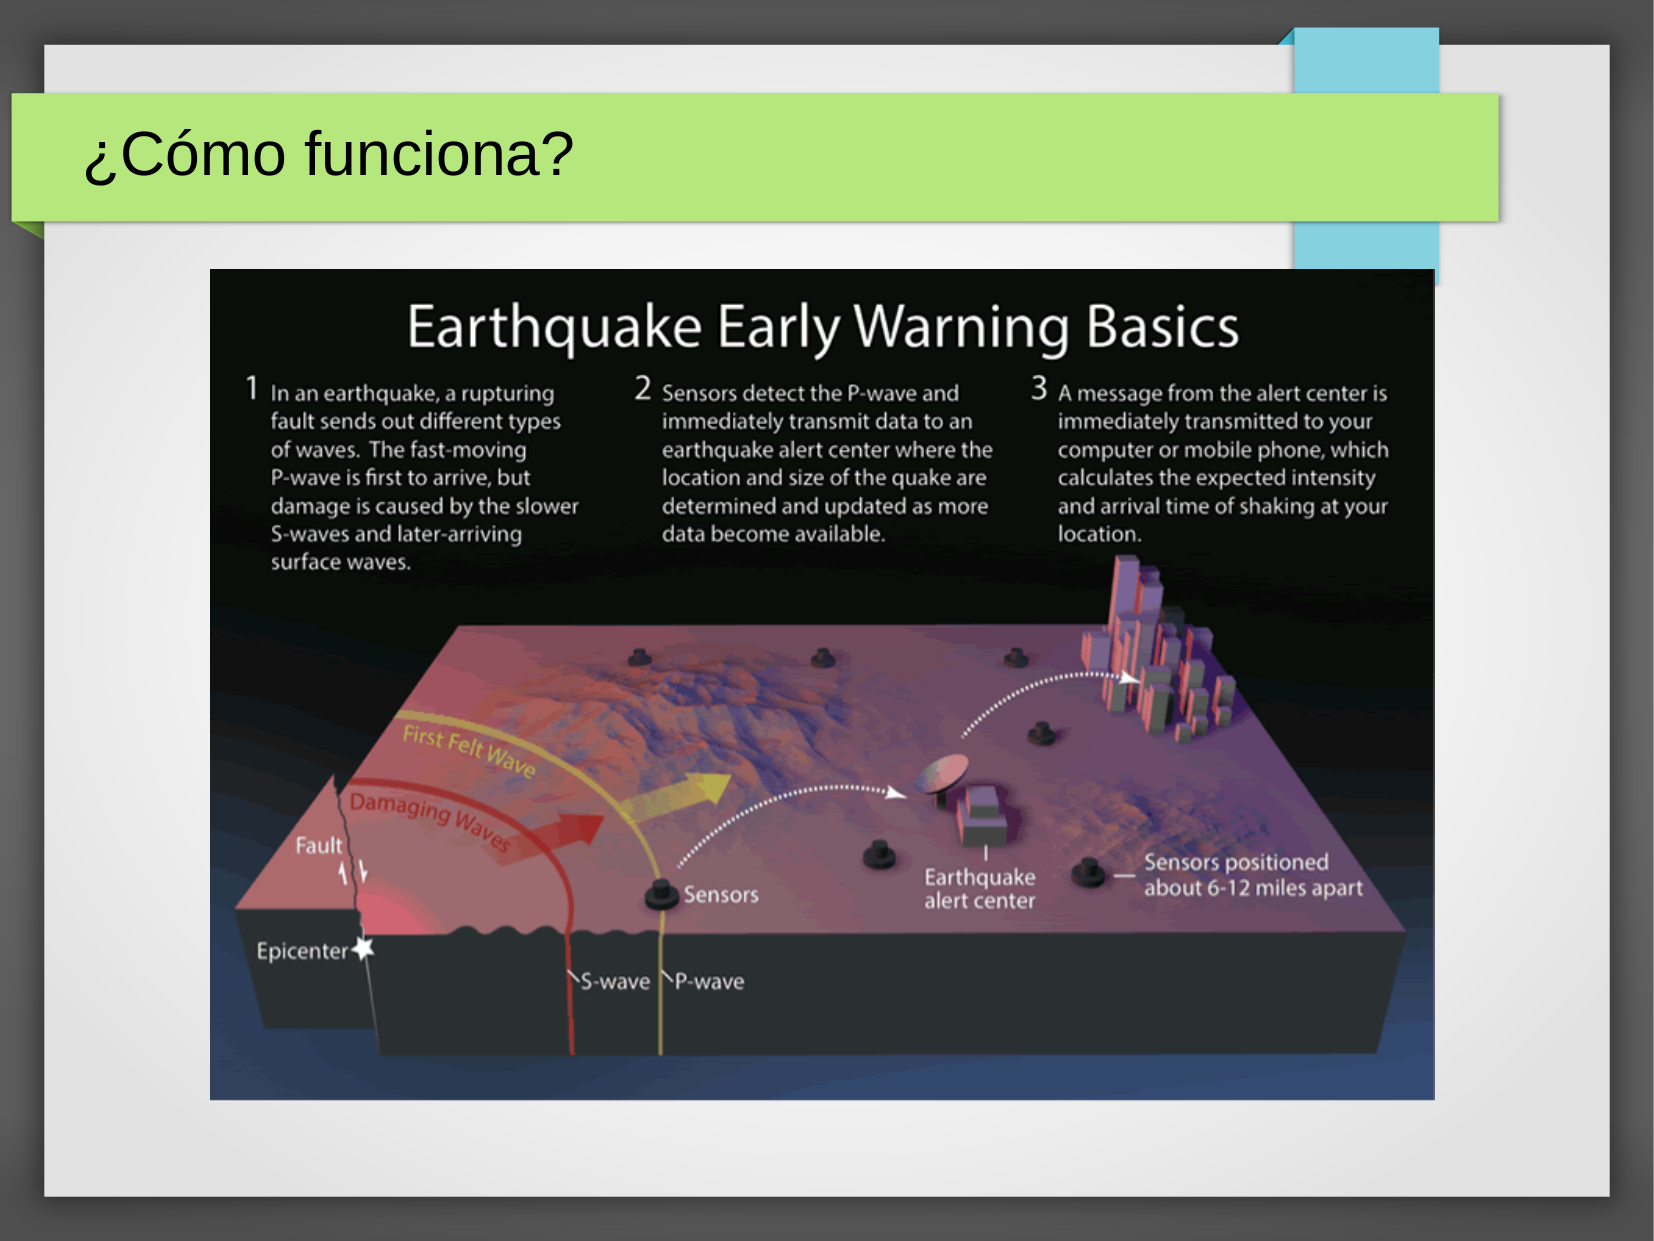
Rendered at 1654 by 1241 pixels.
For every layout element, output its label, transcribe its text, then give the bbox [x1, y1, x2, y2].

picture [0, 0, 1654, 1241]
title ¿Cómo funciona? [82, 94, 1264, 213]
